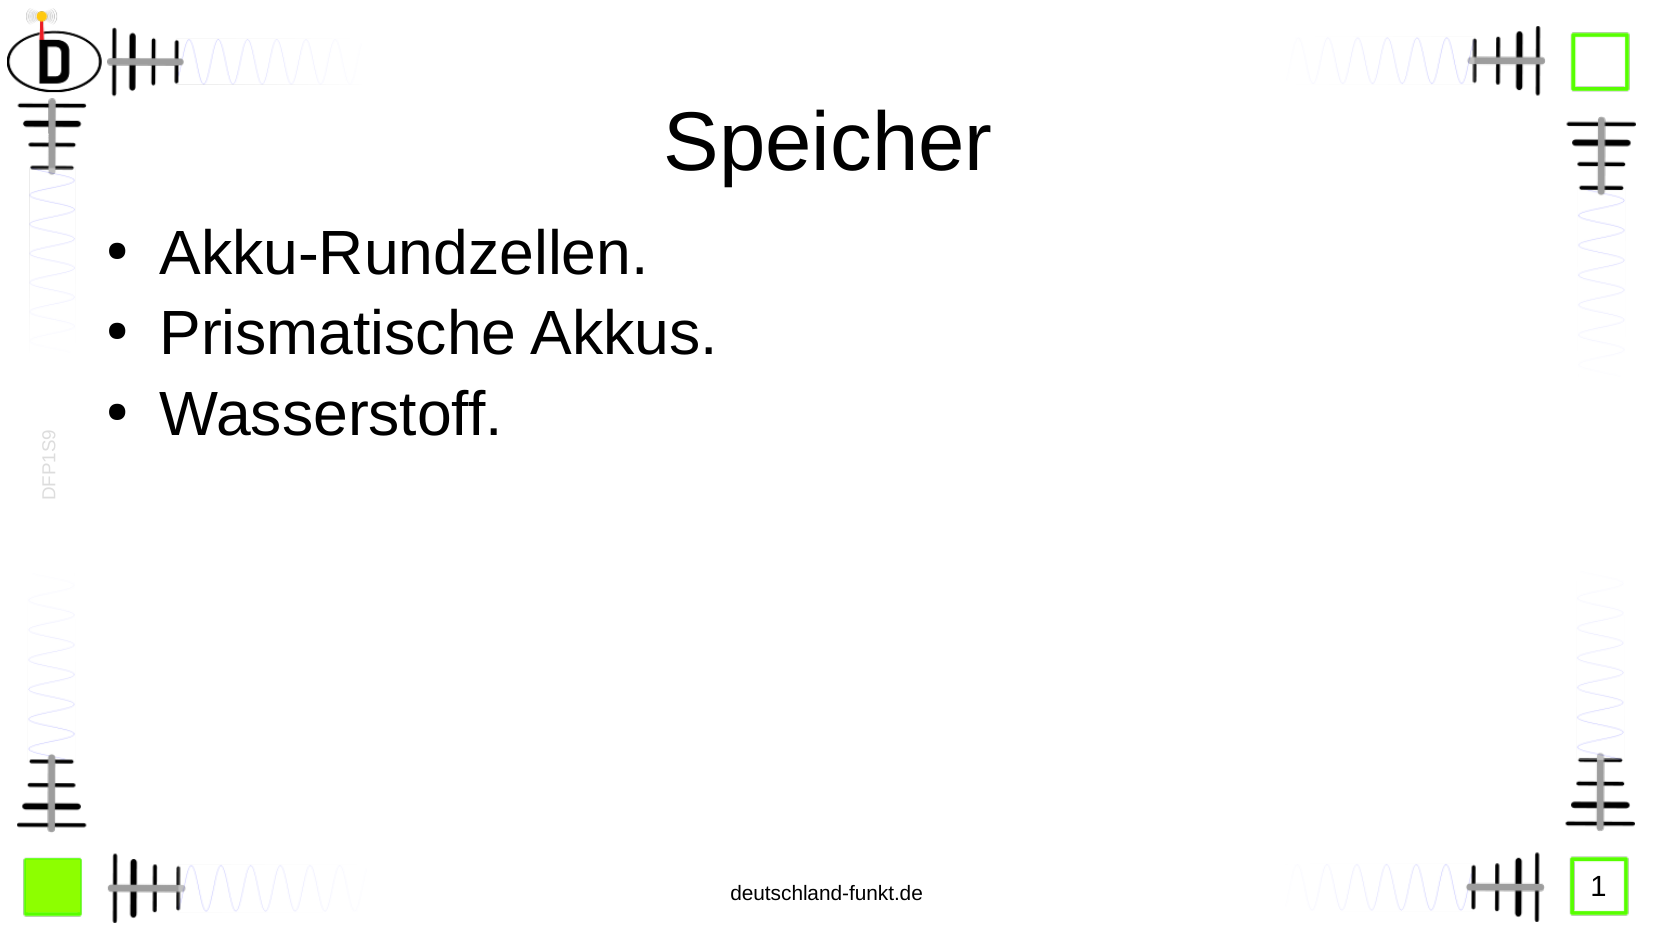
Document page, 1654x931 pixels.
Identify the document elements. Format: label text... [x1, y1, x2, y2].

title Speicher [87, 90, 1570, 193]
list Akku-Rundzellen. Prismatische Akkus. Wasserstoff. [88, 217, 1569, 834]
picture [17, 573, 367, 923]
text_box DFP1S9 [31, 398, 67, 532]
picture [1286, 26, 1636, 377]
picture [1285, 571, 1635, 922]
text_box [25, 859, 80, 913]
picture [7, 8, 362, 353]
